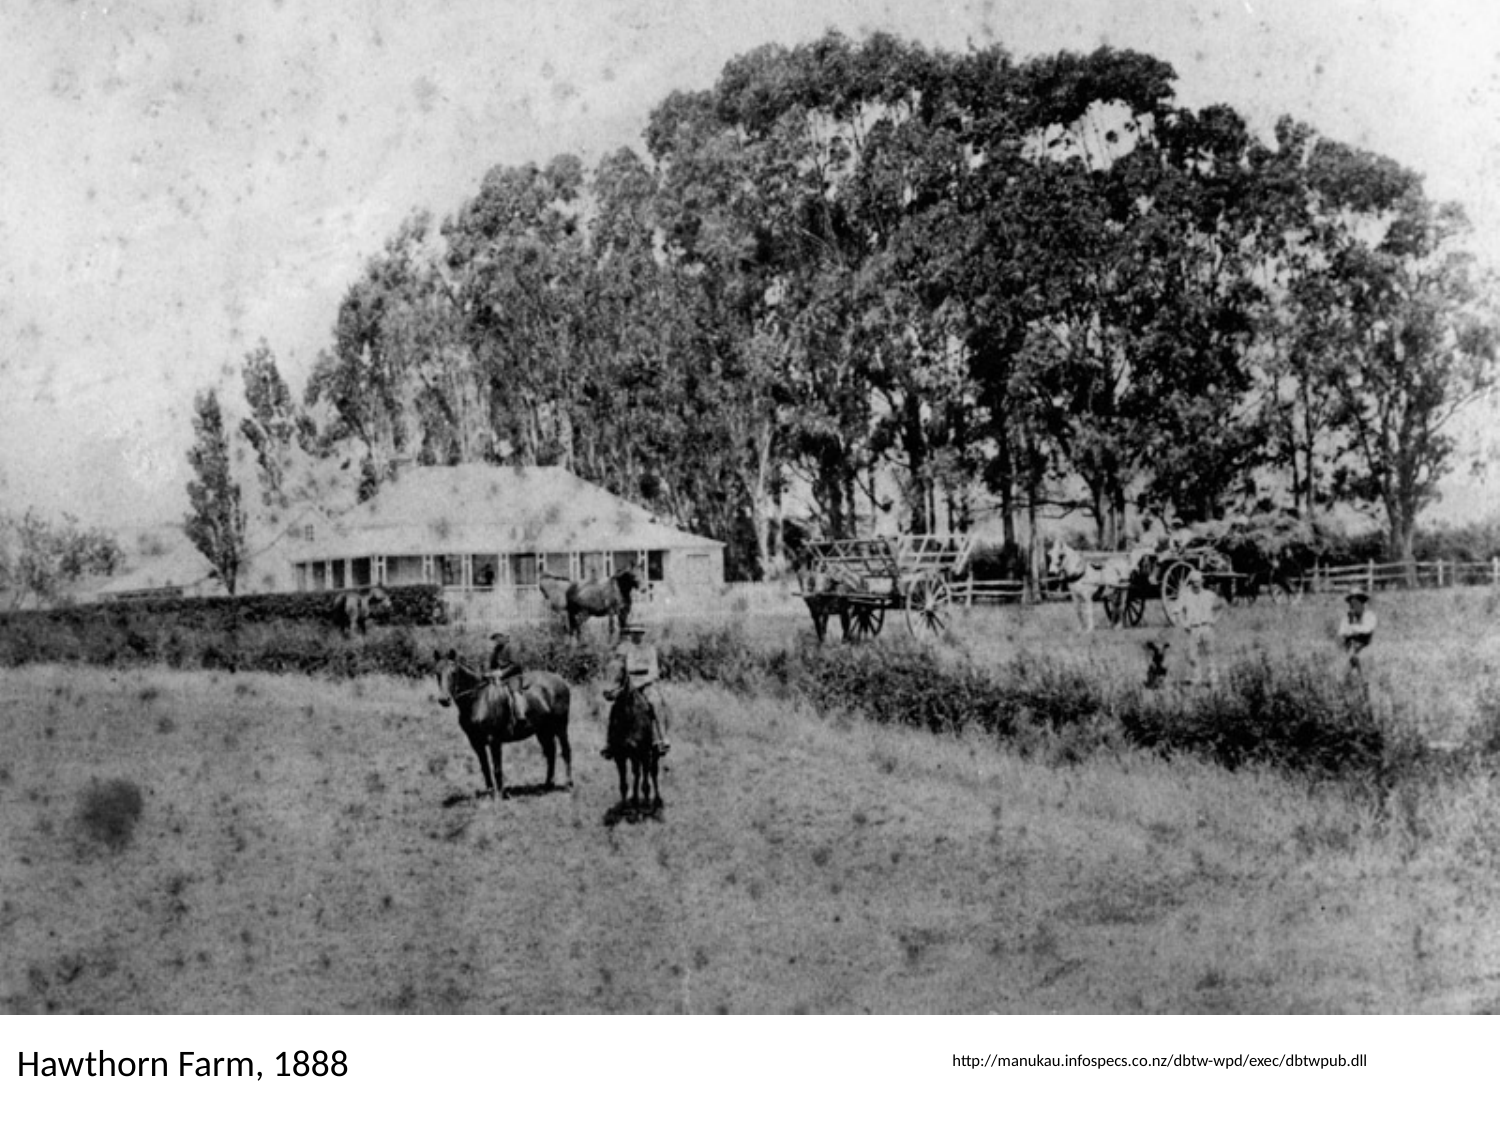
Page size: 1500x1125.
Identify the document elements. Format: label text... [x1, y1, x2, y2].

text_box Hawthorn Farm, 1888 [2, 1031, 364, 1092]
picture [0, 0, 1500, 1015]
text_box http://manukau.infospecs.co.nz/dbtw-wpd/exec/dbtwpub.dll [937, 1042, 1465, 1078]
